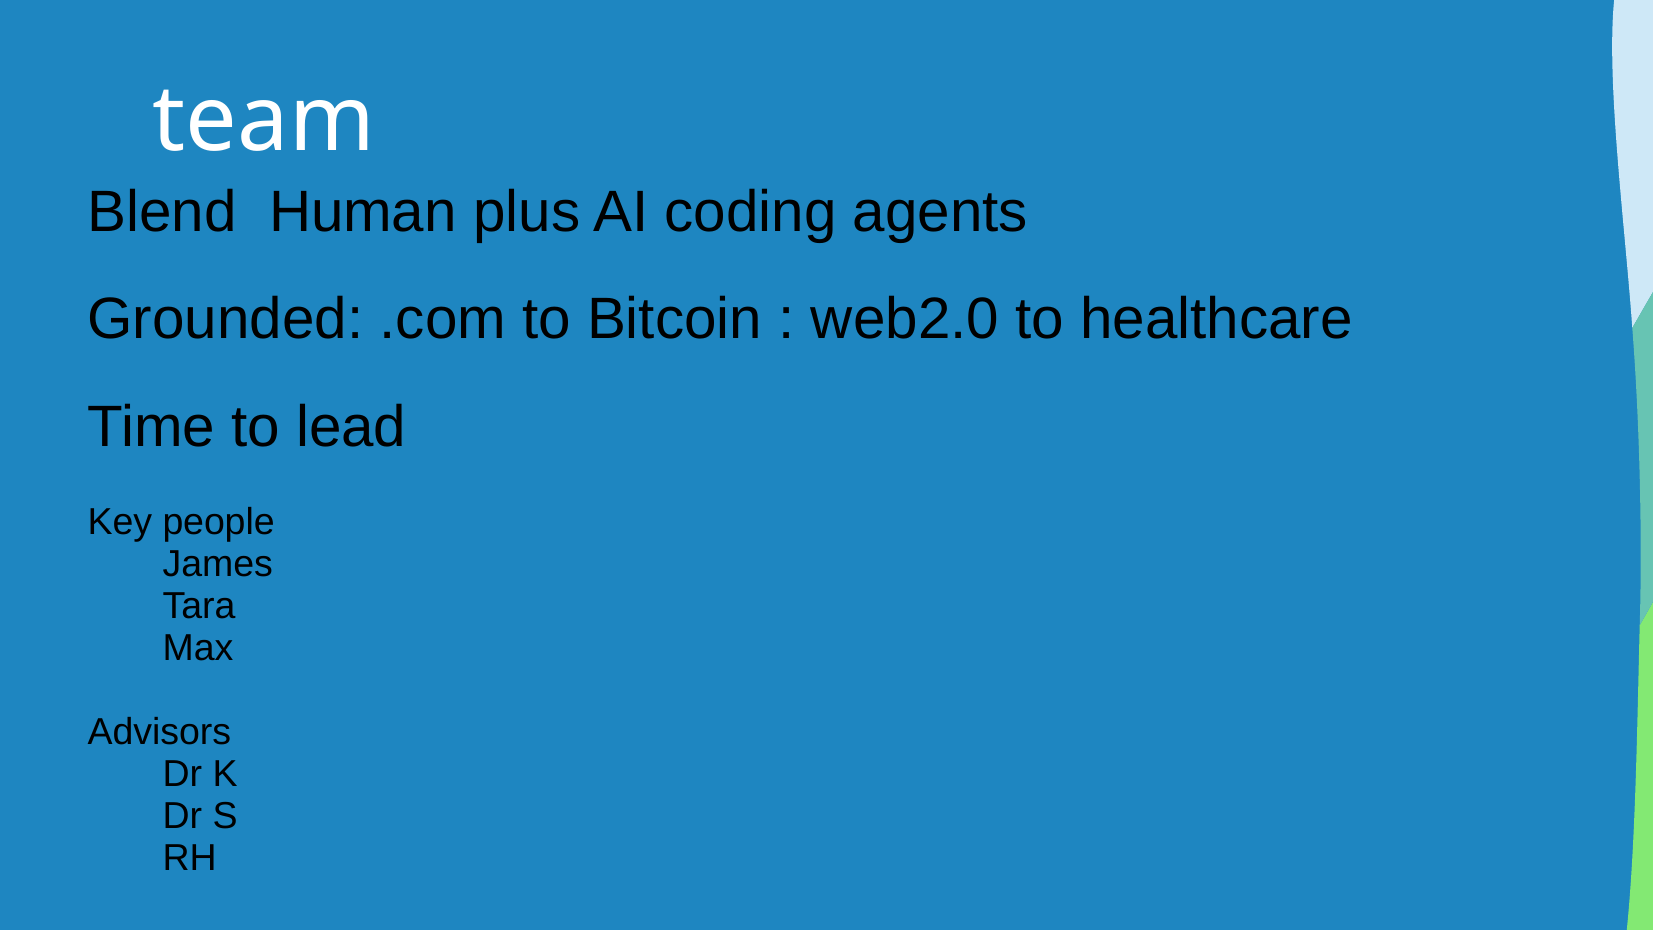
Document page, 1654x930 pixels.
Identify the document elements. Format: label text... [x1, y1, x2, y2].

text_box Blend Human plus AI coding agents Grounded: .com to Bitcoin : web2.0 to healthcare Time to lead Key people James Tara Max Advisors Dr K Dr S RH [72, 171, 1648, 930]
title team [46, 37, 482, 193]
